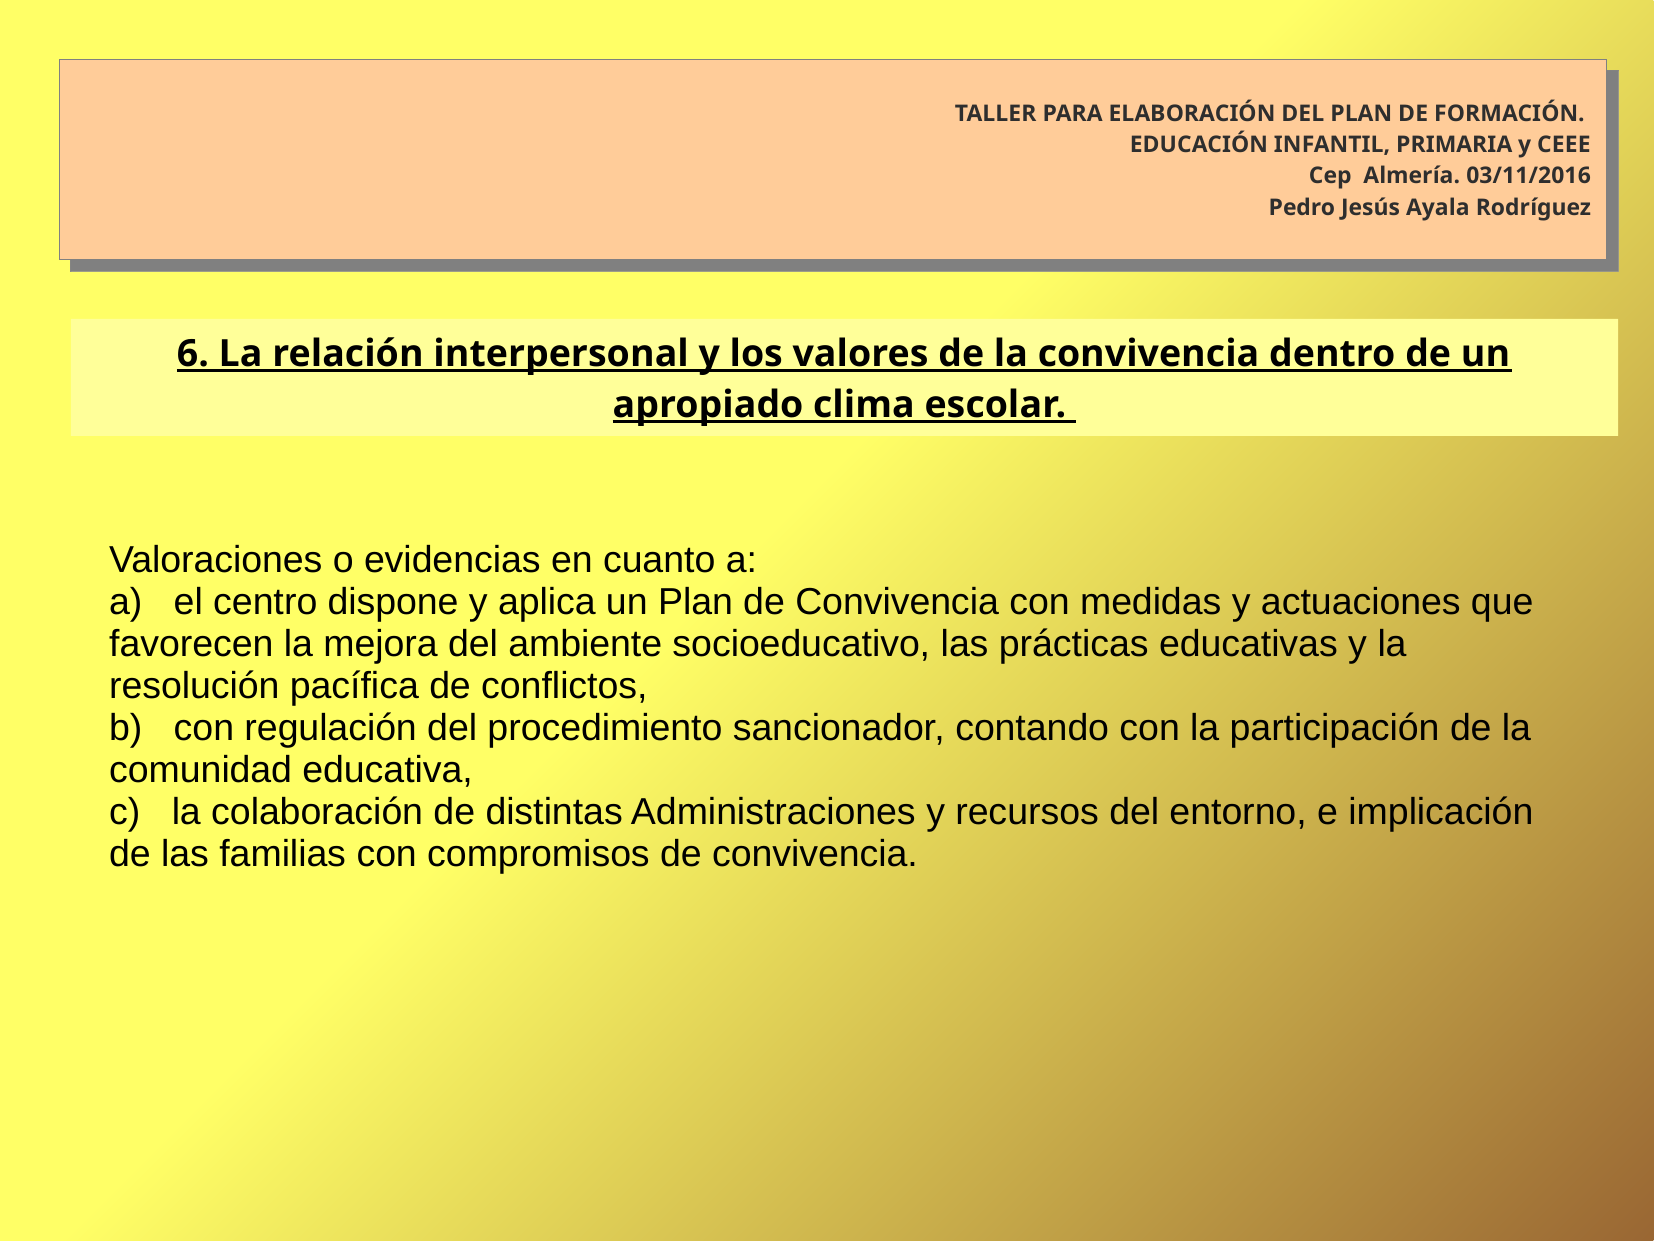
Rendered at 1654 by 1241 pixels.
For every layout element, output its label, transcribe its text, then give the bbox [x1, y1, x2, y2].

text_box 6. La relación interpersonal y los valores de la convivencia dentro de un apropiado clima escolar. [70, 318, 1619, 425]
text_box TALLER PARA ELABORACIÓN DEL PLAN DE FORMACIÓN. EDUCACIÓN INFANTIL, PRIMARIA y CEEE Cep Almería. 03/11/2016 Pedro Jesús Ayala Rodríguez [59, 59, 1607, 260]
text_box Valoraciones o evidencias en cuanto a: a) el centro dispone y aplica un Plan de Convivencia con medidas y actuaciones que favorecen la mejora del ambiente socioeducativo, las prácticas educativas y la resolución pacífica de conflictos, b) con regulación del procedimiento sancionador, contando con la participación de la comunidad educativa, c) la colaboración de distintas Administraciones y recursos del entorno, e implicación de las familias con compromisos de convivencia. [94, 531, 1560, 1093]
